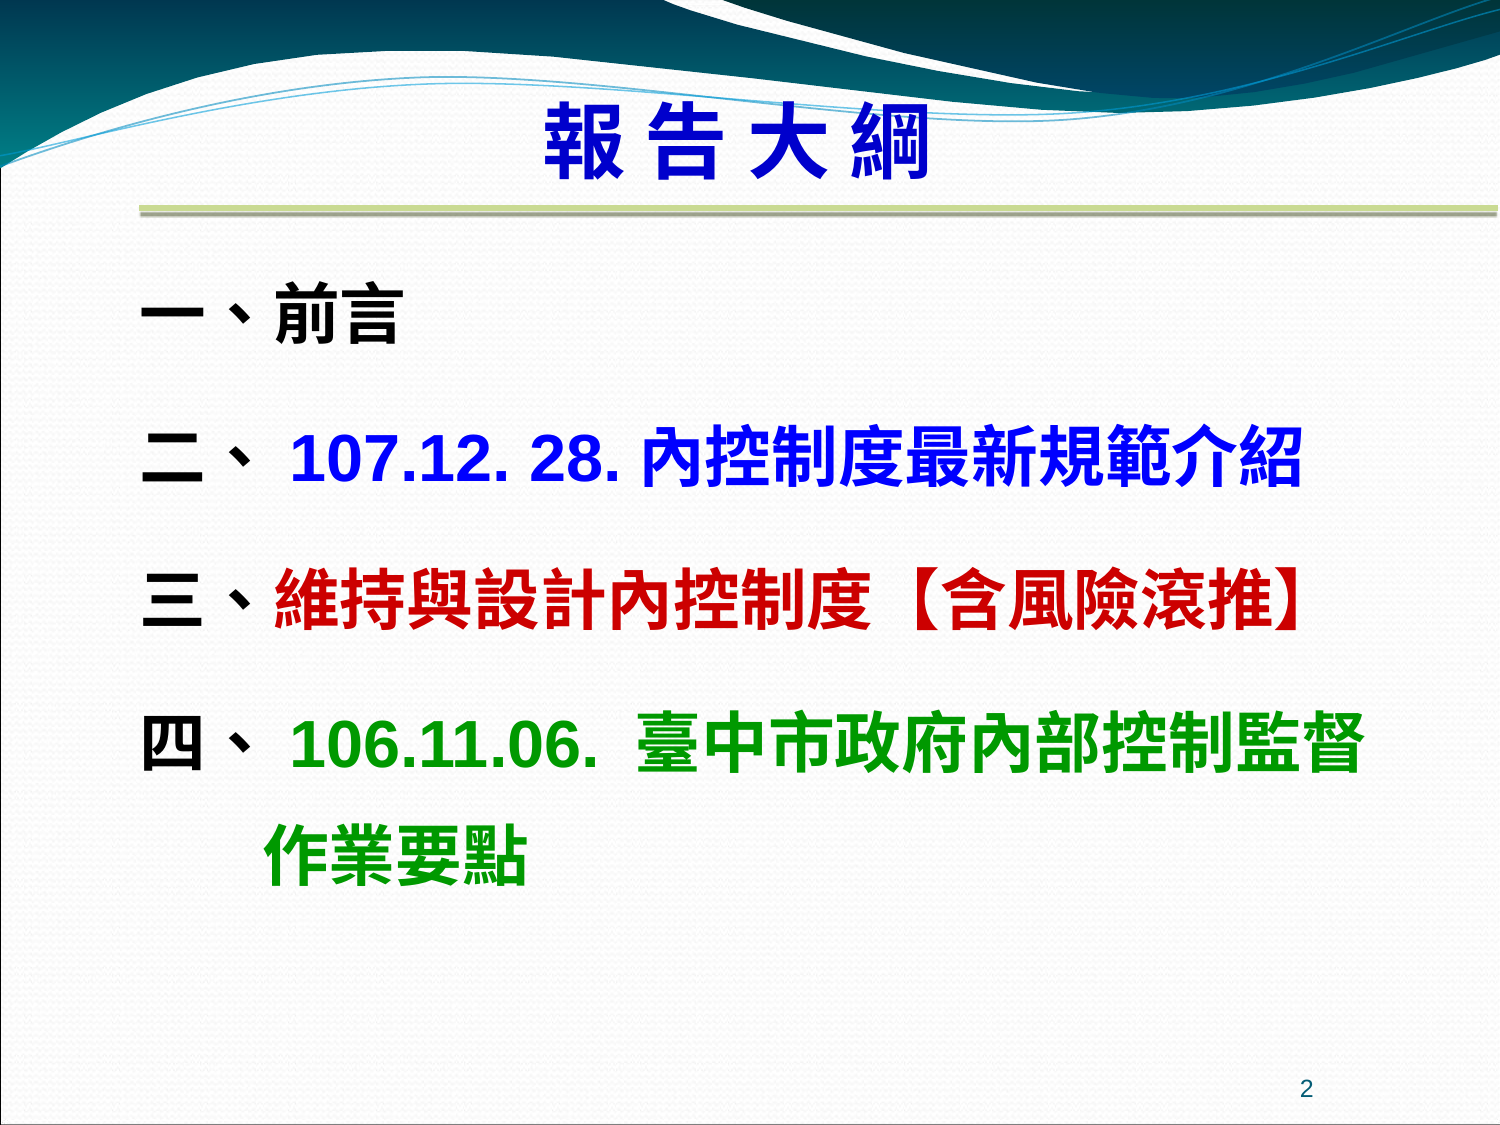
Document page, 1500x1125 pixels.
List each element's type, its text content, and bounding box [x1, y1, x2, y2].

text_box [1299, 1042, 1426, 1103]
text_box 一、前言 二、107.12. 28.內控制度最新規範介紹 三、維持與設計內控制度【含風險滾推】 四、106.11.06. 臺中市政府內部控制監督 作業要點 [124, 232, 1409, 952]
title 報 告 大 綱 [63, 78, 1414, 197]
